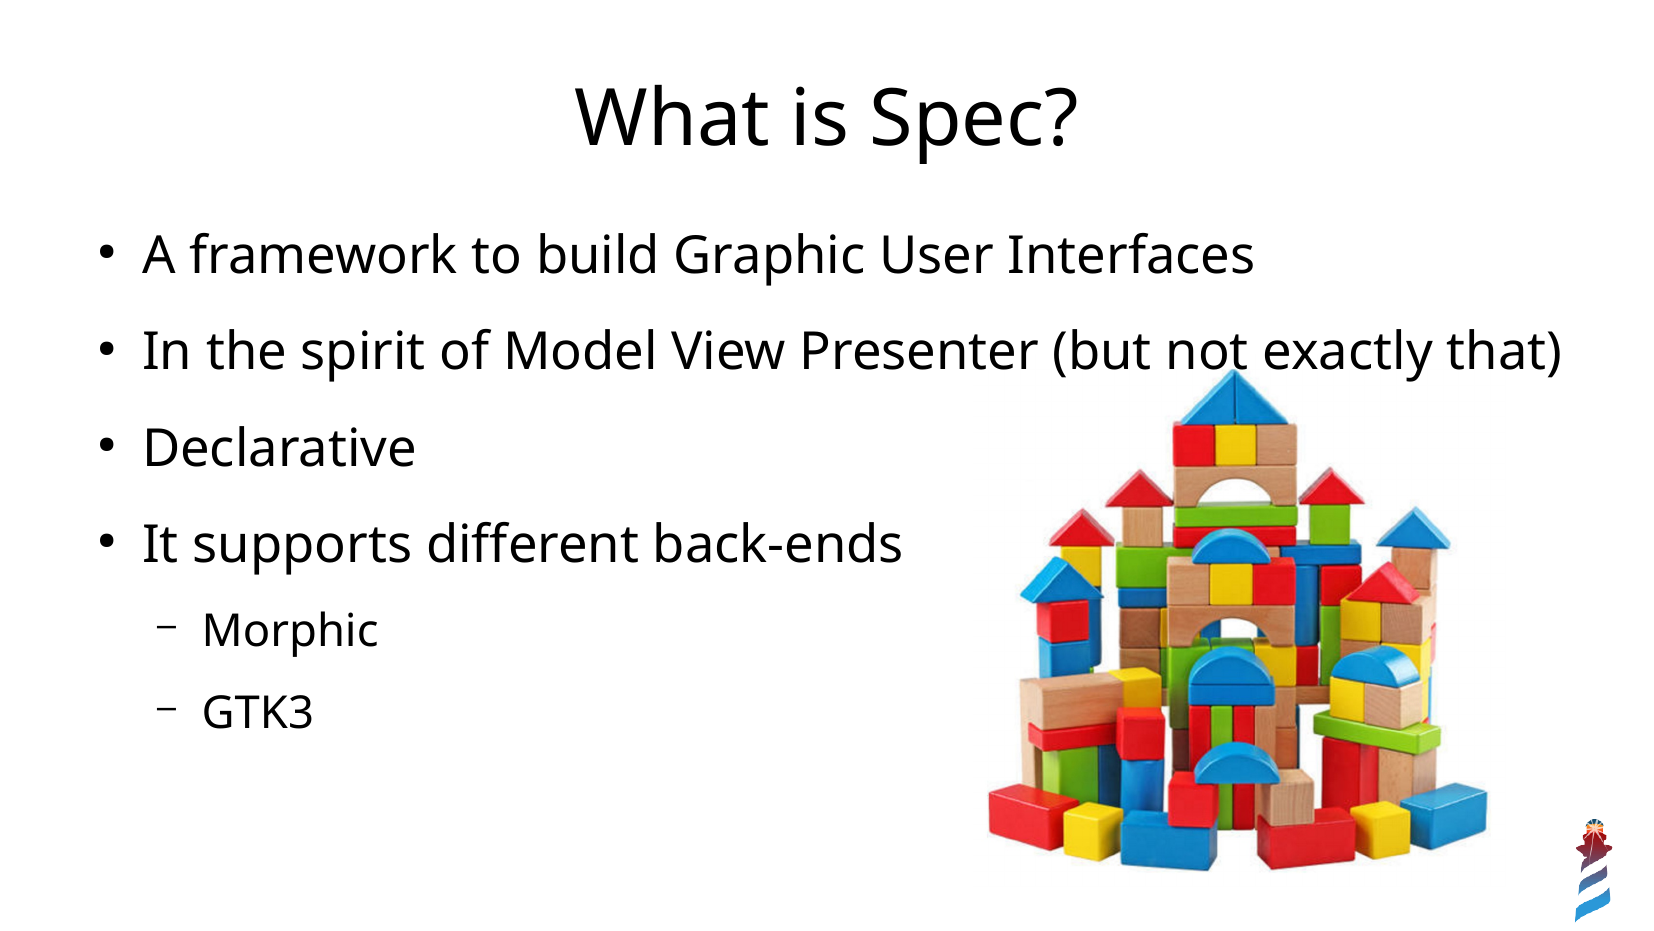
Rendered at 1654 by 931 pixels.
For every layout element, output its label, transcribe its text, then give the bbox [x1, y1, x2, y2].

title What is Spec? [82, 37, 1571, 193]
list A framework to build Graphic User Interfaces In the spirit of Model View Presenter (but not exactly that) Declarative It supports different back-ends Morphic GTK3 [82, 217, 1571, 758]
picture [973, 758, 1506, 887]
picture [1535, 810, 1650, 925]
